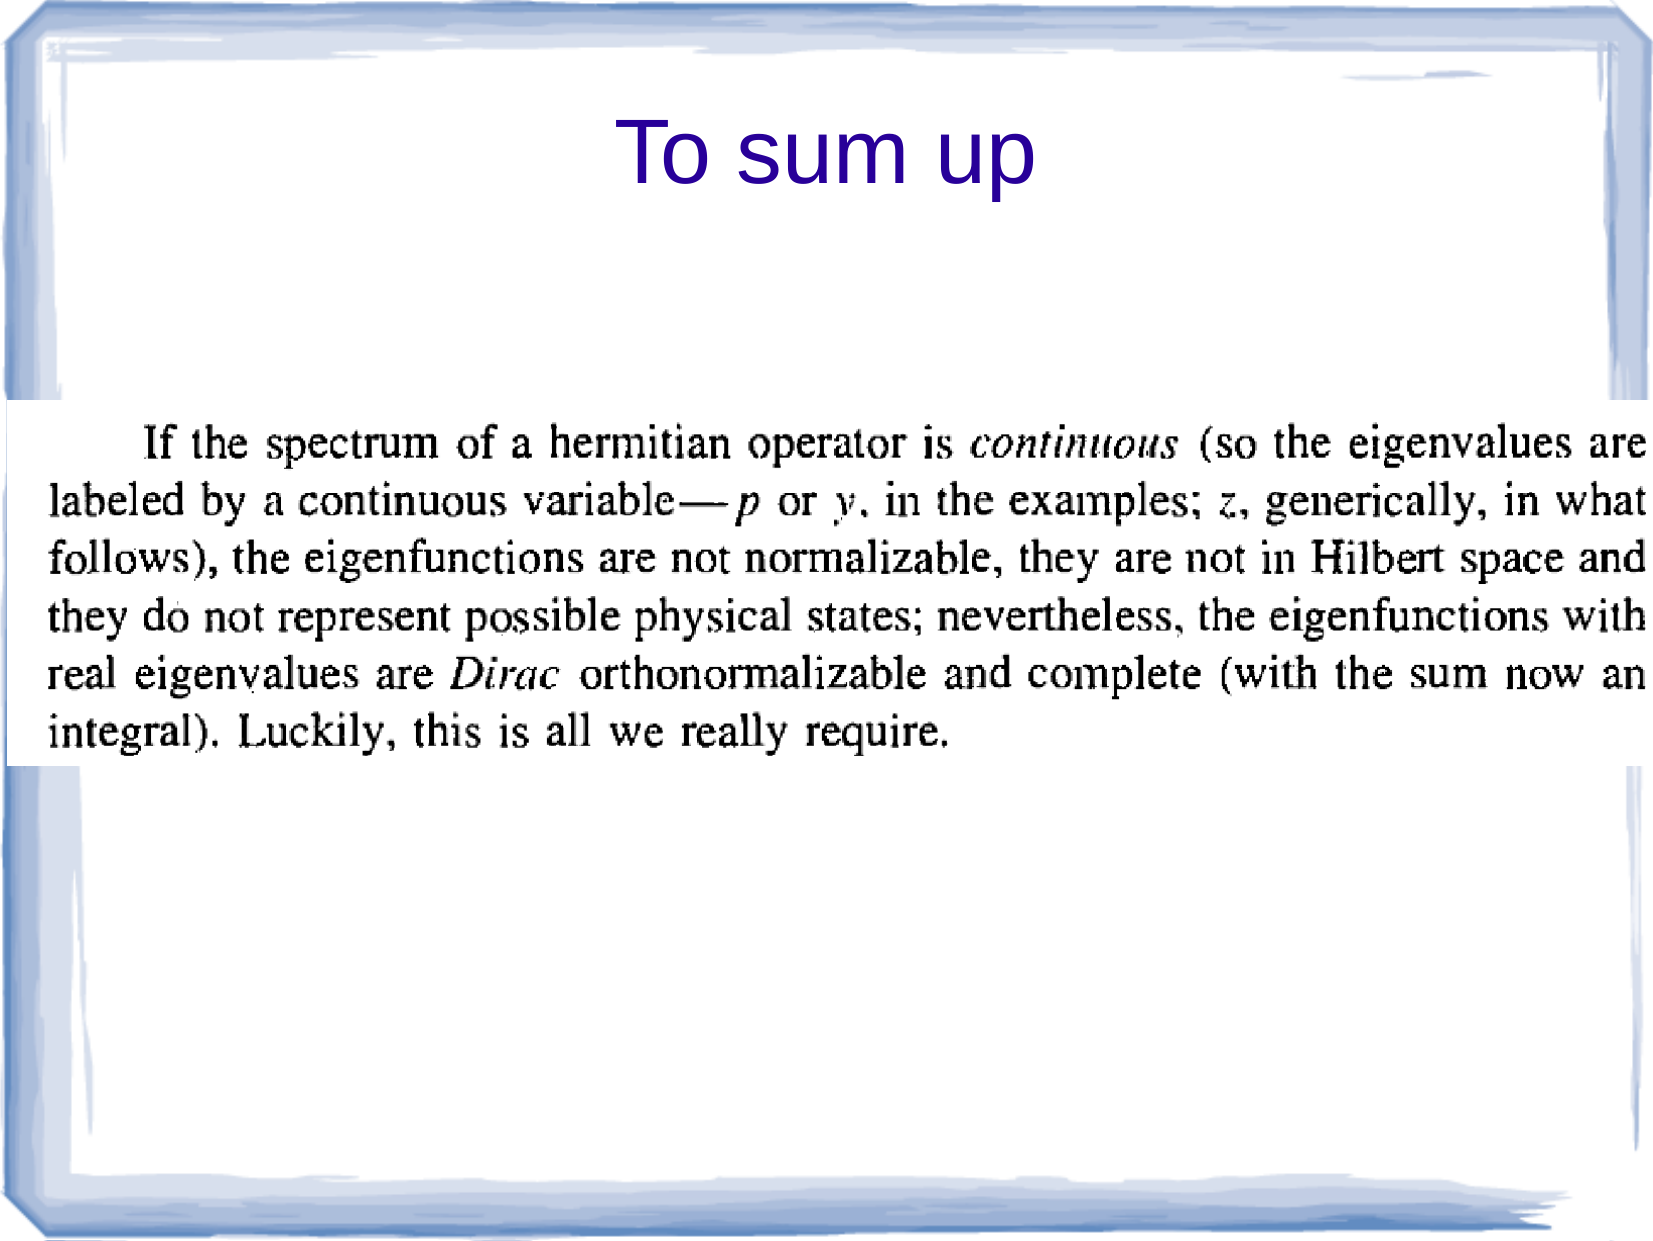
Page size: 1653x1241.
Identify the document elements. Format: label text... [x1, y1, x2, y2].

title To sum up [82, 49, 1570, 256]
picture [0, 0, 1653, 1241]
